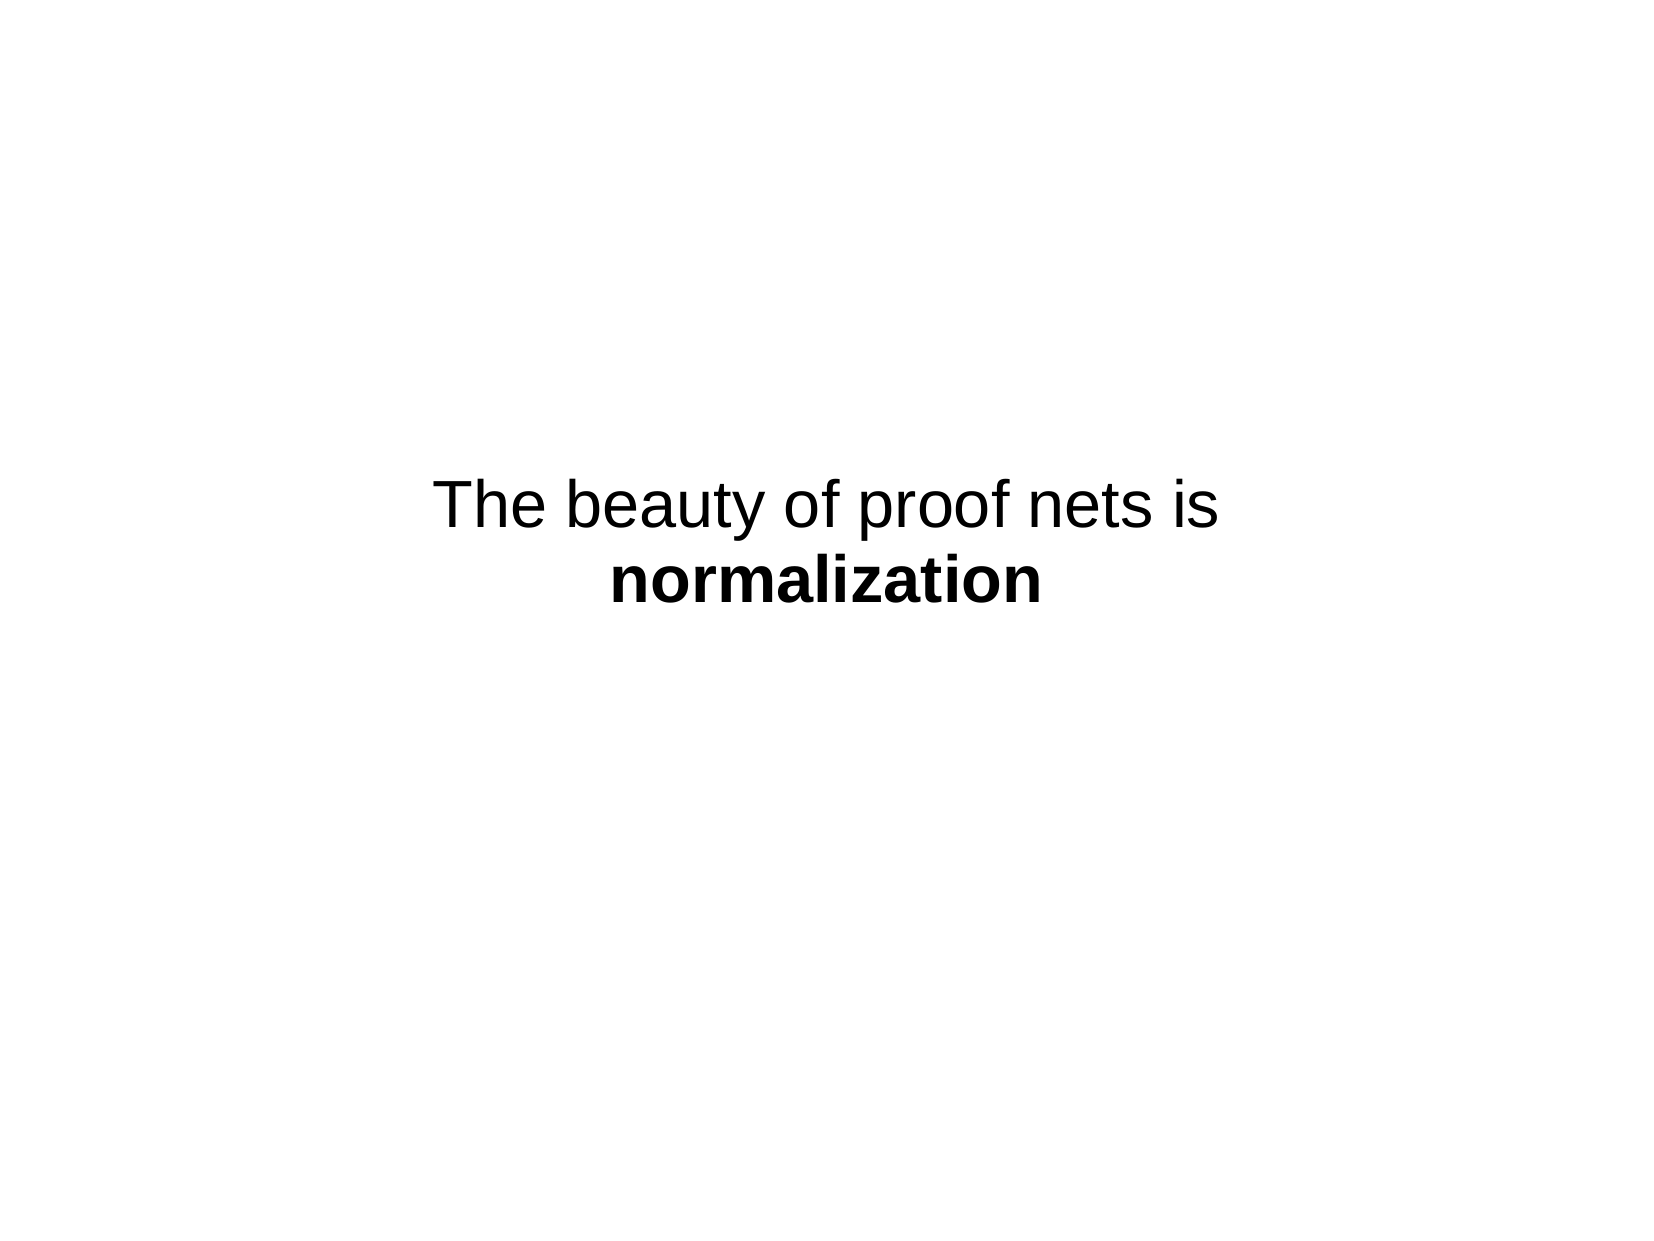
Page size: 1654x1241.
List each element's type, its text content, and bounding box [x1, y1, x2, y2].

subtitle The beauty of proof nets is normalization [82, 56, 1571, 1102]
